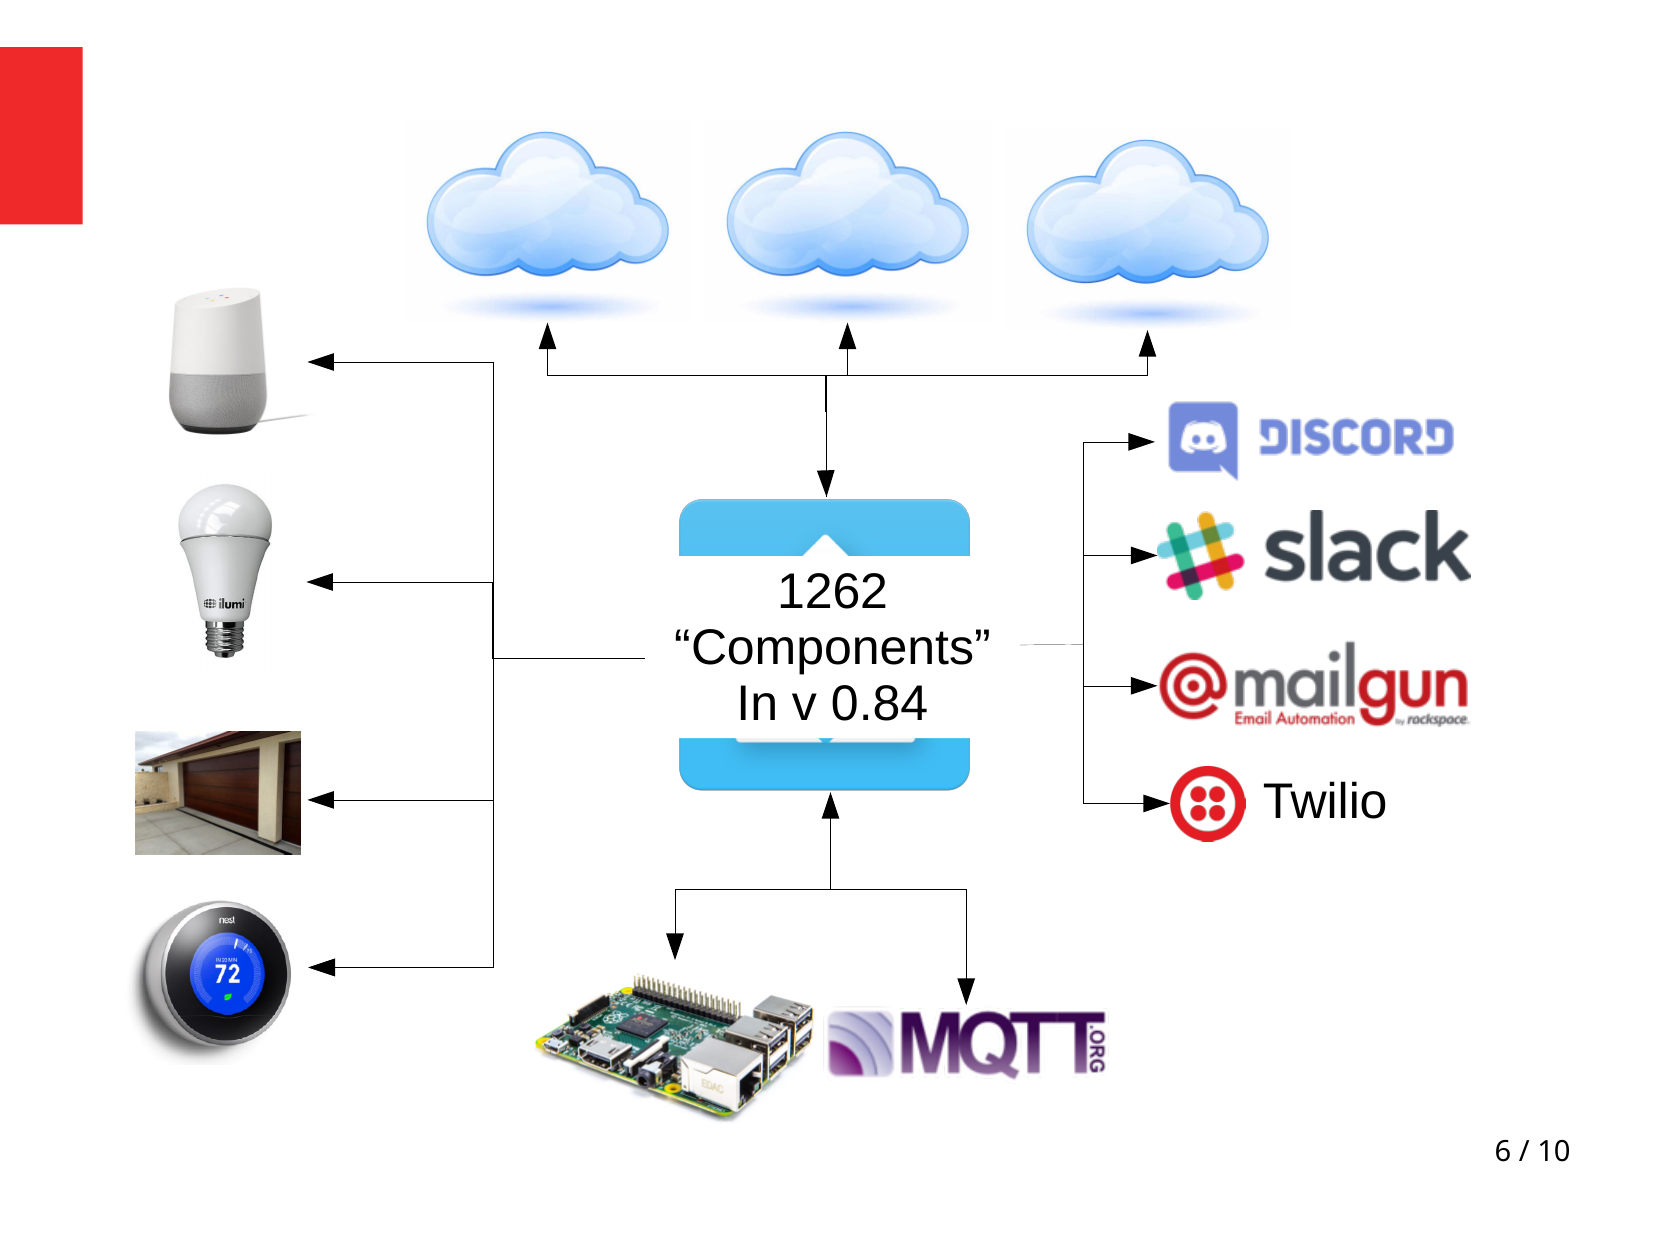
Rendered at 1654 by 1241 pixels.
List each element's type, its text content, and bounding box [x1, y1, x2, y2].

picture [1170, 766, 1246, 842]
picture [1157, 510, 1471, 601]
picture [405, 119, 691, 323]
picture [120, 893, 301, 1066]
picture [659, 479, 991, 556]
picture [1157, 636, 1471, 736]
picture [1005, 127, 1291, 331]
picture [165, 468, 293, 676]
picture [153, 273, 331, 451]
text_box 1262 “Components” In v 0.84 [645, 556, 1021, 739]
picture [525, 959, 1123, 1131]
text_box Twilio [1248, 765, 1441, 841]
picture [659, 739, 991, 811]
picture [135, 731, 301, 856]
picture [705, 119, 991, 323]
picture [1155, 388, 1468, 496]
